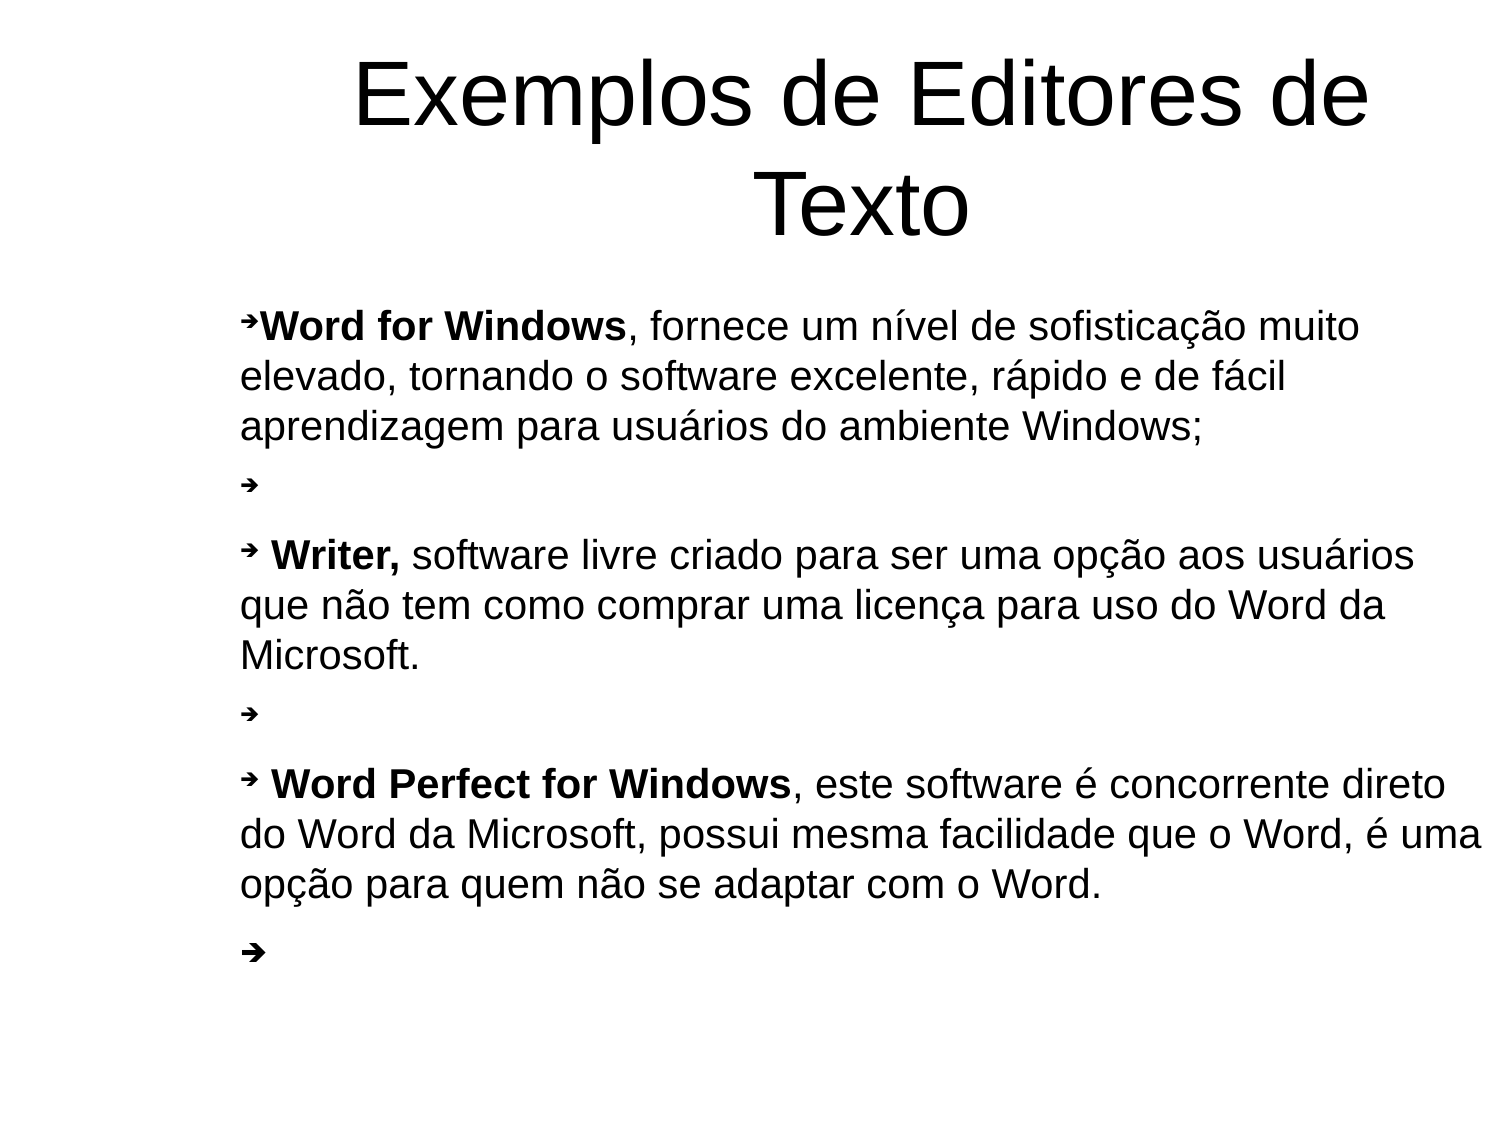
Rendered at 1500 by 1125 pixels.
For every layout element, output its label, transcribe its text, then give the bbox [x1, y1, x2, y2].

list Word for Windows, fornece um nível de sofisticação muito elevado, tornando o software excelente, rápido e de fácil aprendizagem para usuários do ambiente Windows; Writer, software livre criado para ser uma opção aos usuários que não tem como comprar uma licença para uso do Word da Microsoft. Word Perfect for Windows, este software é concorrente direto do Word da Microsoft, possui mesma facilidade que o Word, é uma opção para quem não se adaptar com o Word. [225, 206, 1500, 1008]
title Exemplos de Editores de Texto [225, 50, 1500, 206]
